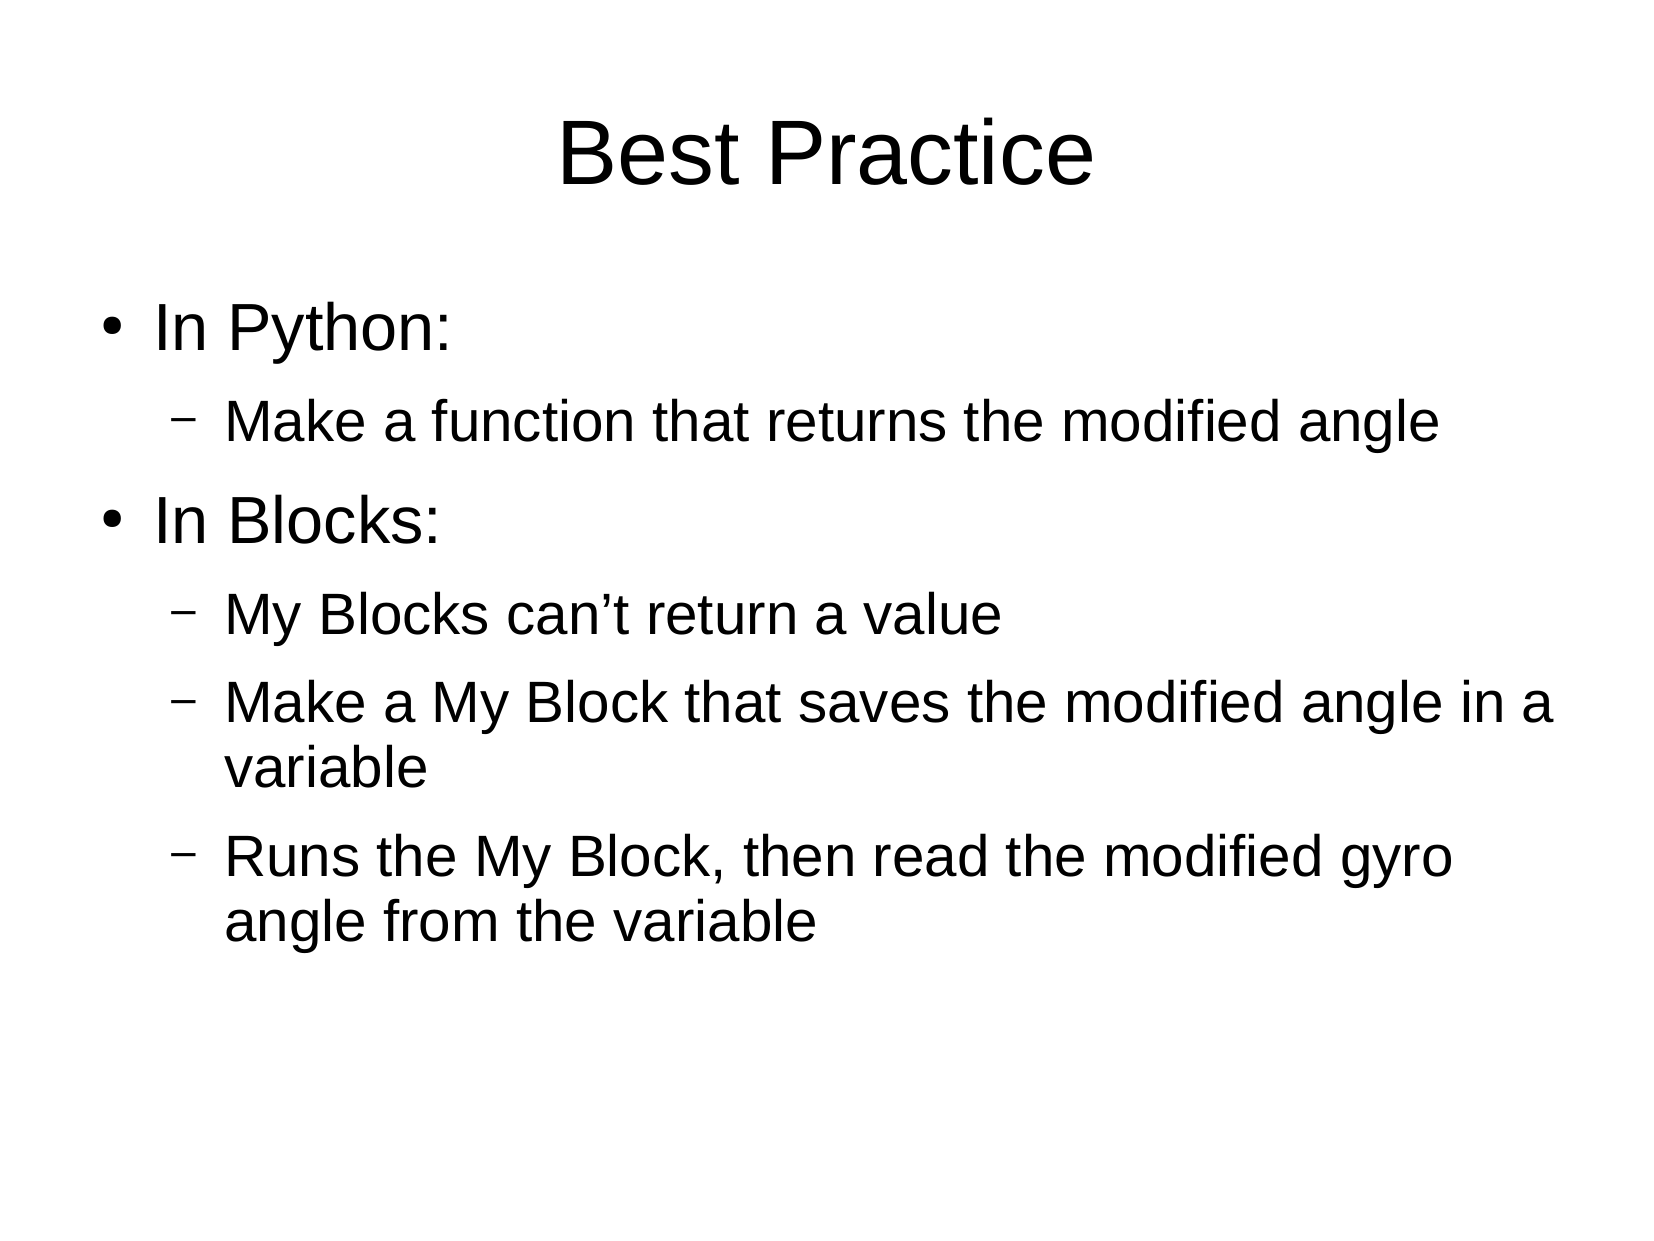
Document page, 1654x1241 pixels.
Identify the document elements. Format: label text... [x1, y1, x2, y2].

title Best Practice [82, 49, 1571, 257]
list In Python: Make a function that returns the modified angle In Blocks: My Blocks can’t return a value Make a My Block that saves the modified angle in a variable Runs the My Block, then read the modified gyro angle from the variable [82, 290, 1571, 1111]
